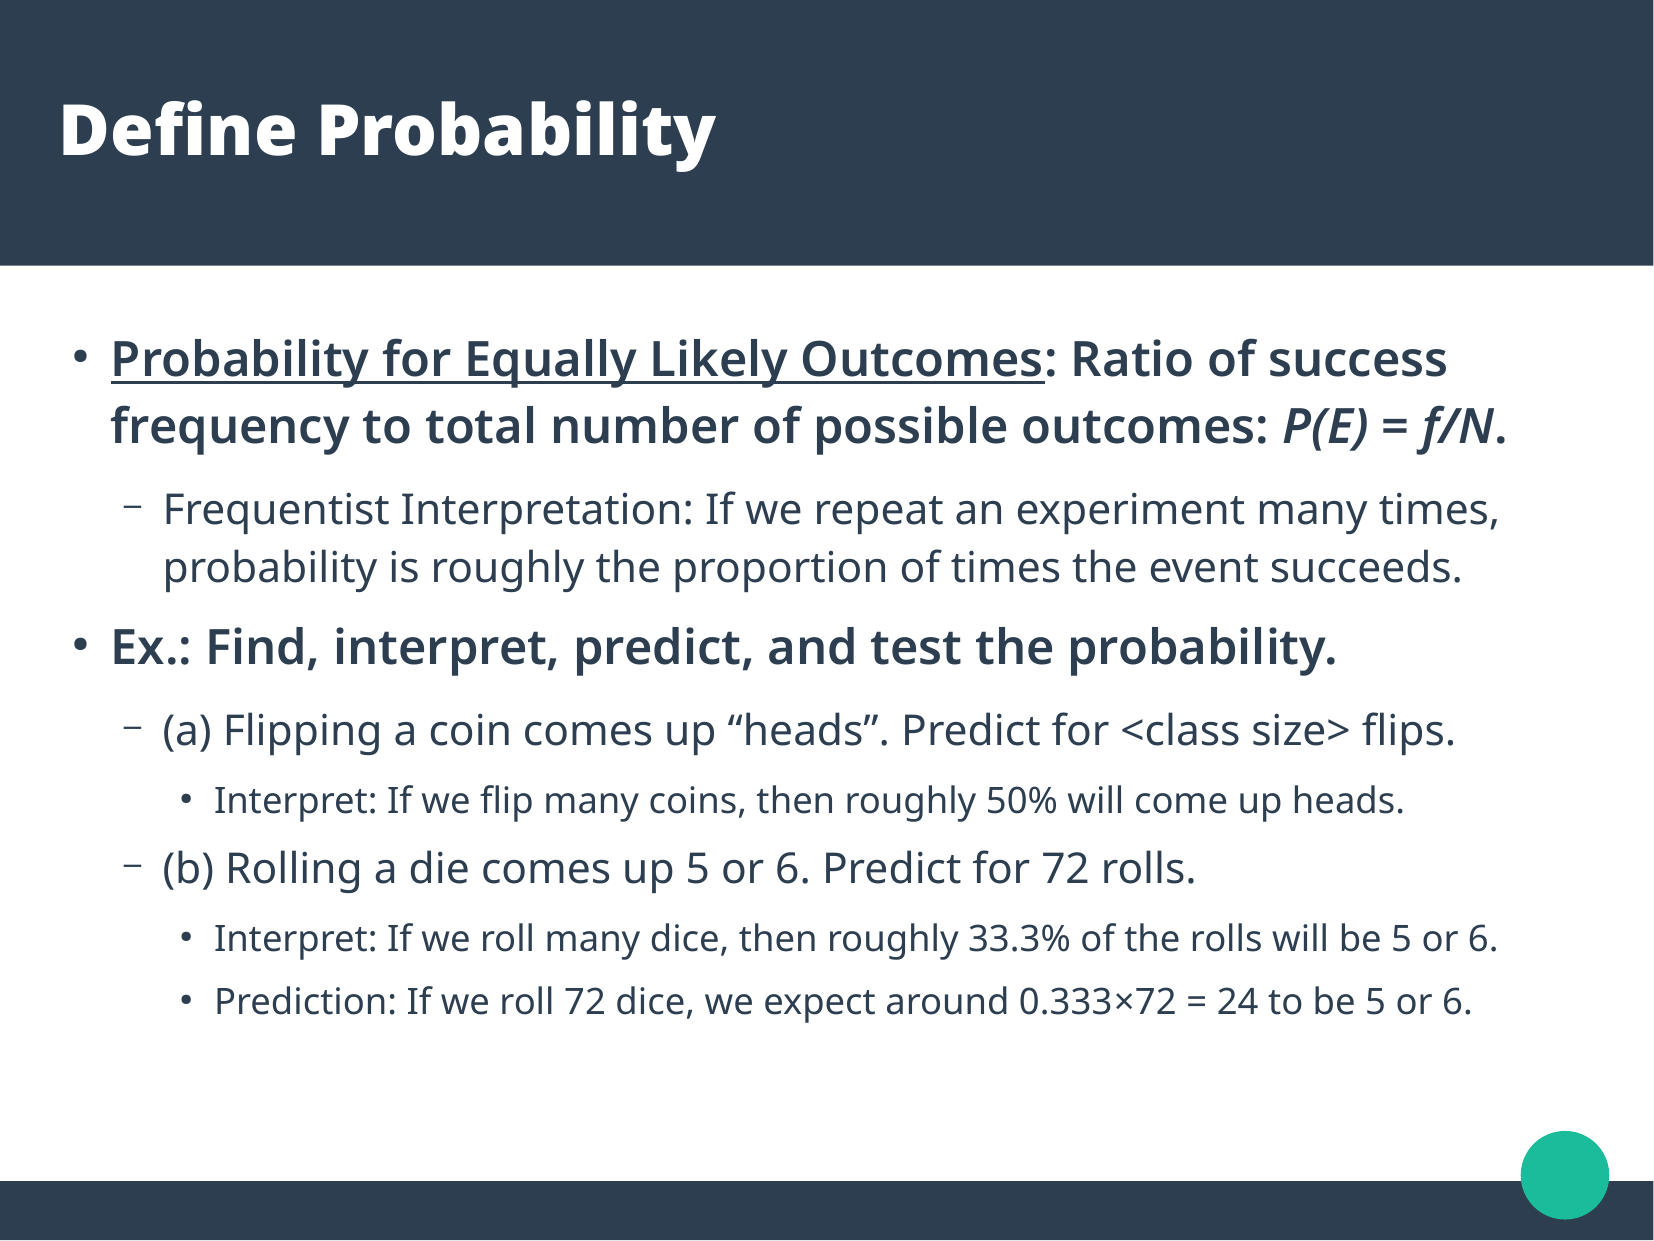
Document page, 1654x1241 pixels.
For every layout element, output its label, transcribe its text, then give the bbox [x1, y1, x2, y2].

title Define Probability [59, 49, 1595, 207]
list Probability for Equally Likely Outcomes: Ratio of success frequency to total number of possible outcomes: P(E) = f/N. Frequentist Interpretation: If we repeat an experiment many times, probability is roughly the proportion of times the event succeeds. Ex.: Find, interpret, predict, and test the probability. (a) Flipping a coin comes up “heads”. Predict for <class size> flips. Interpret: If we flip many coins, then roughly 50% will come up heads. (b) Rolling a die comes up 5 or 6. Predict for 72 rolls. Interpret: If we roll many dice, then roughly 33.3% of the rolls will be 5 or 6. Prediction: If we roll 72 dice, we expect around 0.333×72 = 24 to be 5 or 6. [59, 324, 1595, 1152]
